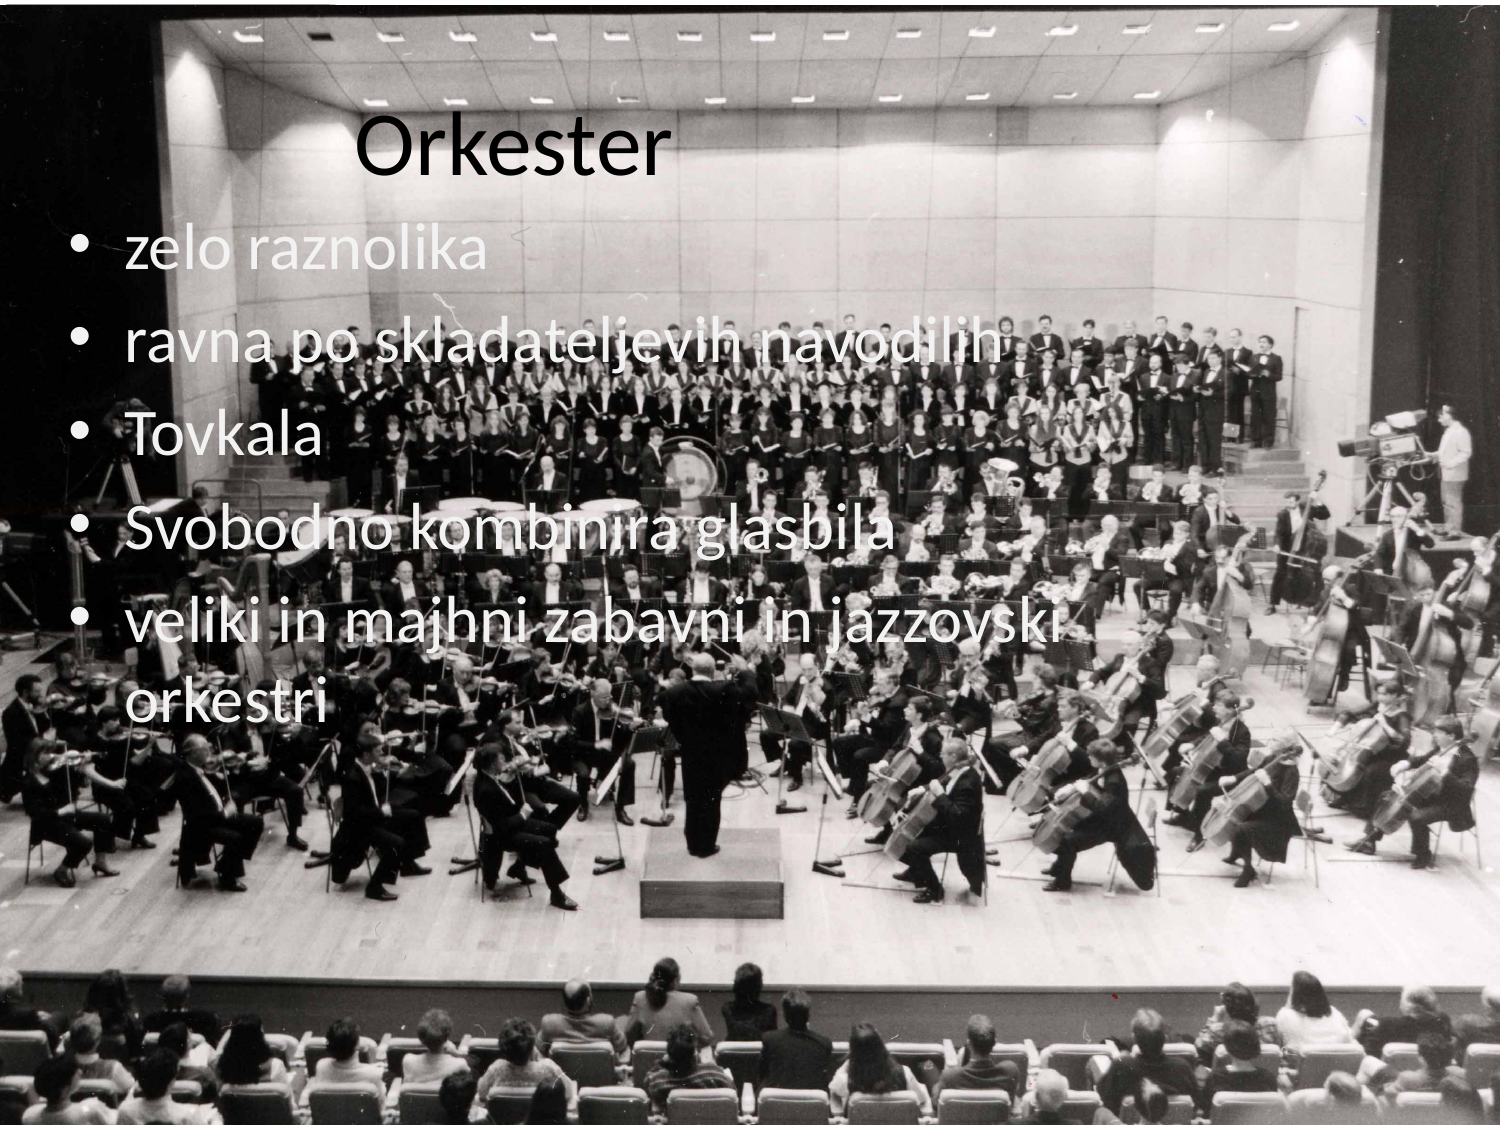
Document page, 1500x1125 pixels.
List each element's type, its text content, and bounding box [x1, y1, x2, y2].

title Orkester [339, 45, 1425, 233]
list zelo raznolika ravna po skladateljevih navodilih Tovkala Svobodno kombinira glasbila veliki in majhni zabavni in jazzovski orkestri [53, 195, 1139, 938]
picture [0, 0, 1500, 1125]
